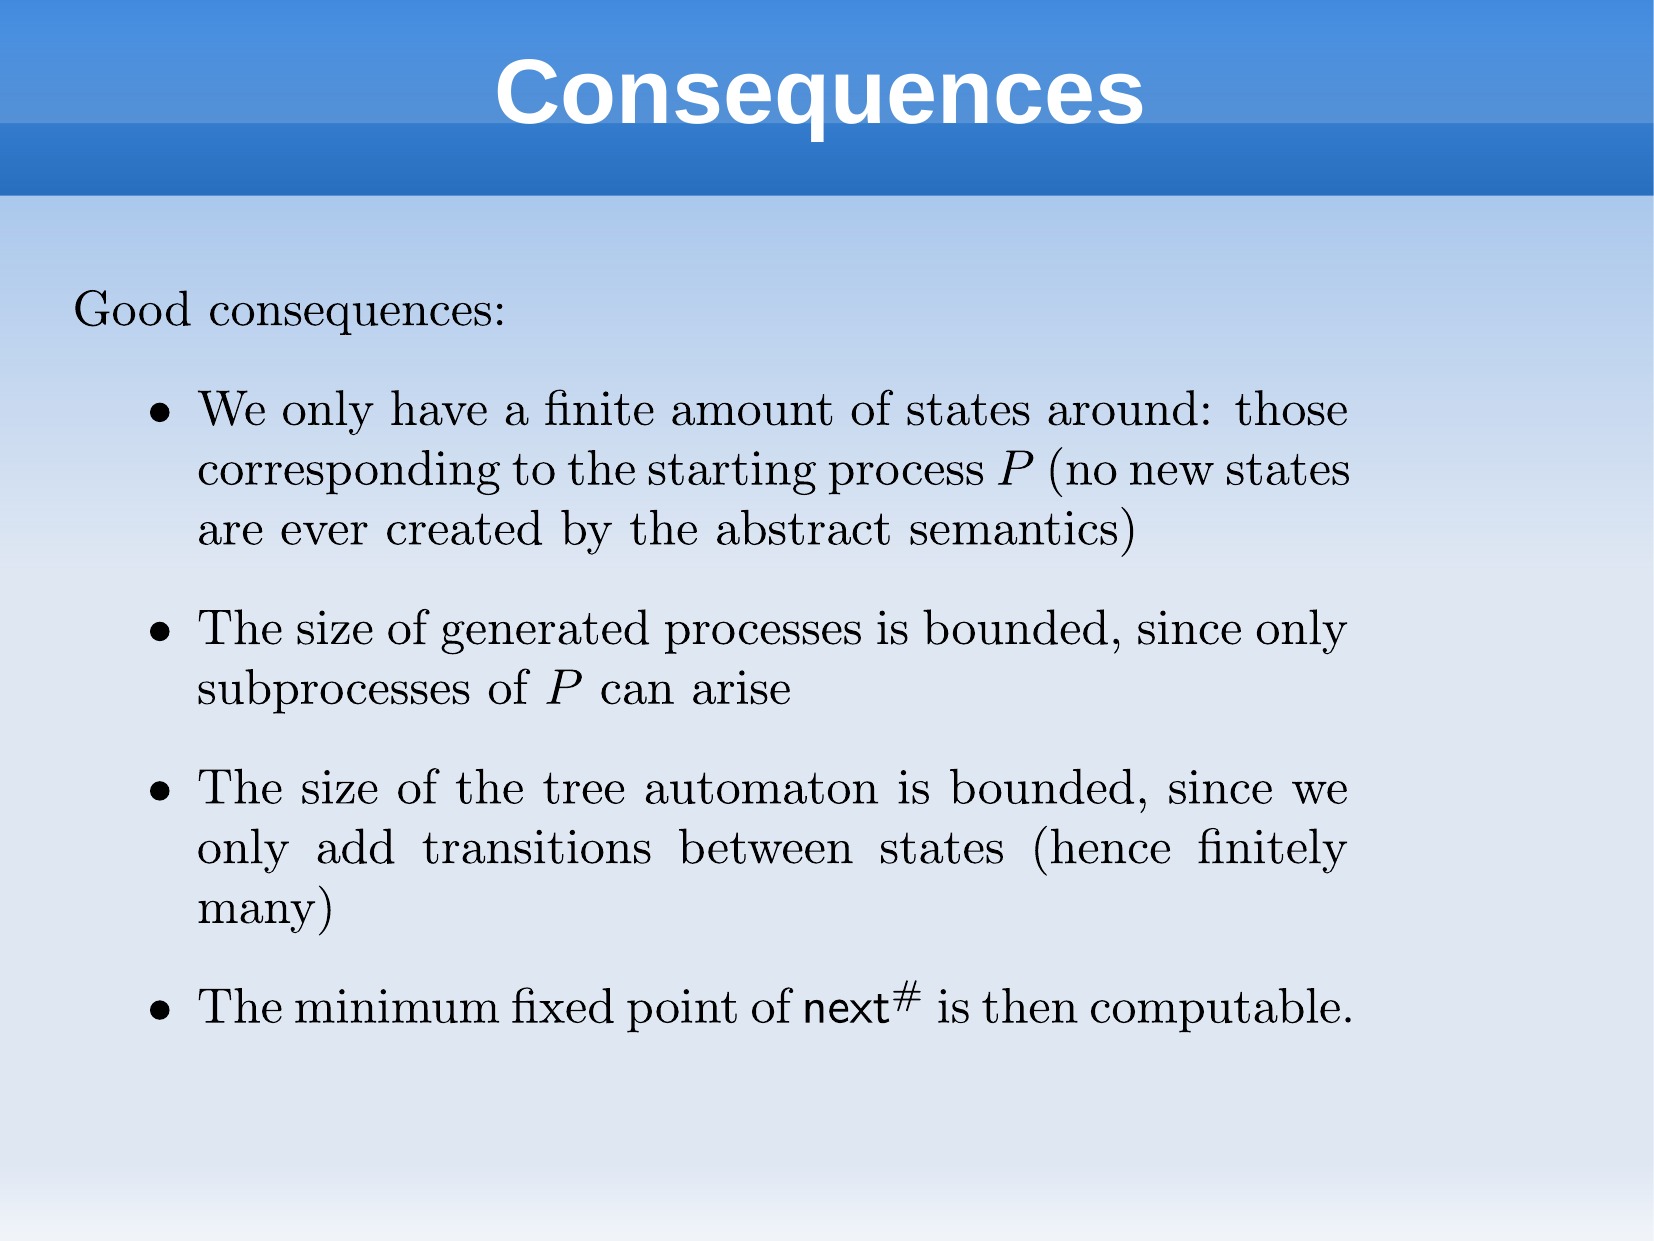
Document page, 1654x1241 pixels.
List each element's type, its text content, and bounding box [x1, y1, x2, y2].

title Consequences [76, 0, 1565, 196]
text_box [72, 289, 1356, 1033]
picture [0, 0, 1654, 1241]
